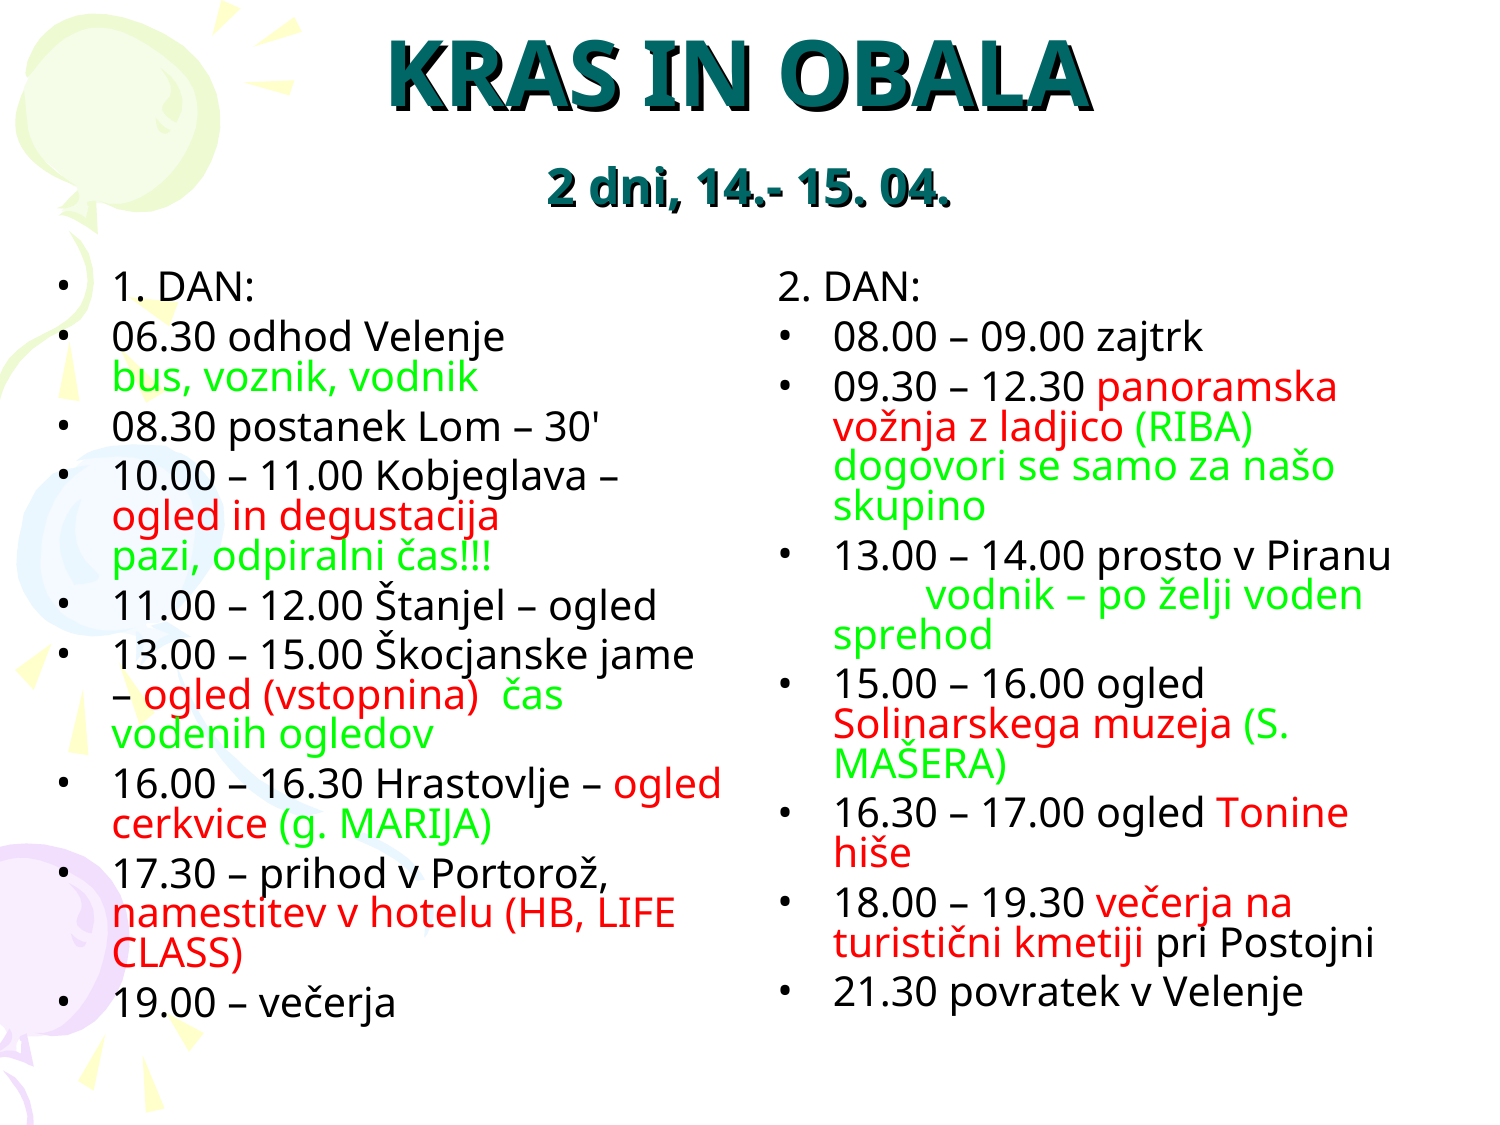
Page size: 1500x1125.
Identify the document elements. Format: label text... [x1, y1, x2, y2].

title KRAS IN OBALA 2 dni, 14.- 15. 04. [72, 16, 1426, 233]
list 2. DAN: 08.00 – 09.00 zajtrk 09.30 – 12.30 panoramska vožnja z ladjico (RIBA) dogovori se samo za našo skupino 13.00 – 14.00 prosto v Piranu vodnik – po želji voden sprehod 15.00 – 16.00 ogled Solinarskega muzeja (S. MAŠERA) 16.30 – 17.00 ogled Tonine hiše 18.00 – 19.30 večerja na turistični kmetiji pri Postojni 21.30 povratek v Velenje [762, 262, 1426, 994]
list 1. DAN: 06.30 odhod Velenje bus, voznik, vodnik 08.30 postanek Lom – 30' 10.00 – 11.00 Kobjeglava – ogled in degustacija pazi, odpiralni čas!!! 11.00 – 12.00 Štanjel – ogled 13.00 – 15.00 Škocjanske jame – ogled (vstopnina) čas vodenih ogledov 16.00 – 16.30 Hrastovlje – ogled cerkvice (g. MARIJA) 17.30 – prihod v Portorož, namestitev v hotelu (HB, LIFE CLASS) 19.00 – večerja [41, 262, 738, 994]
